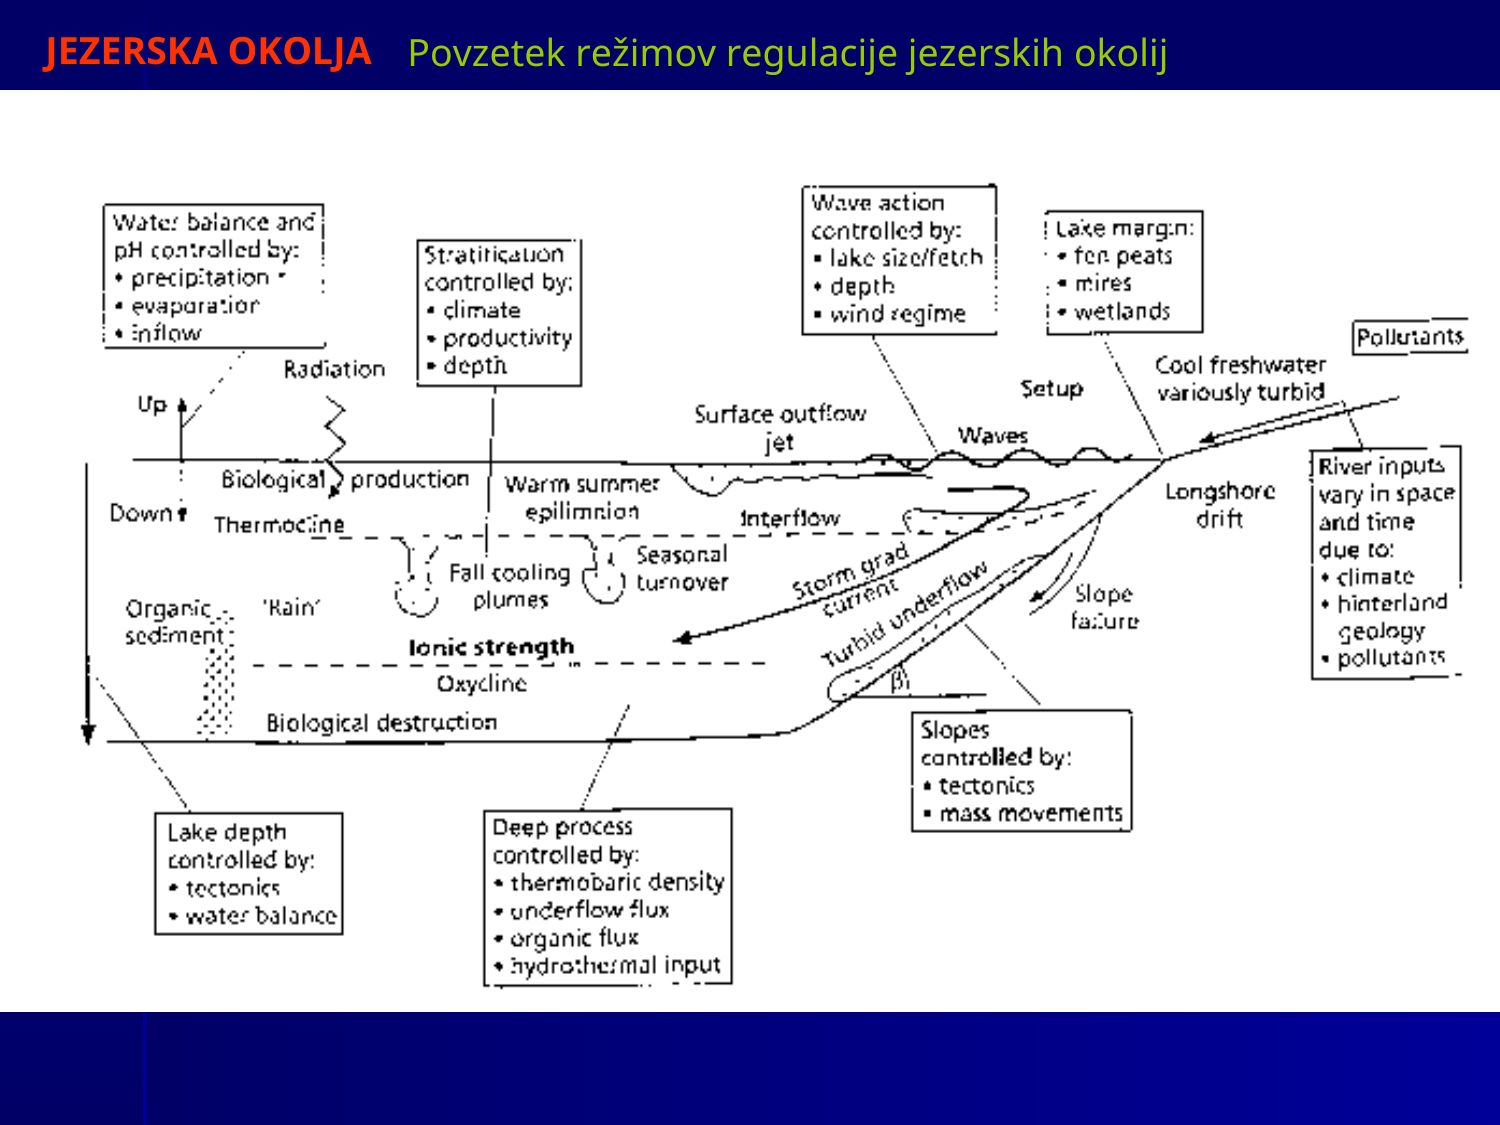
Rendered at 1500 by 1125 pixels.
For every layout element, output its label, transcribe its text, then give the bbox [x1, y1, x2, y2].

text_box JEZERSKA OKOLJA [30, 18, 388, 80]
picture [0, 90, 1500, 1012]
text_box Povzetek režimov regulacije jezerskih okolij [392, 21, 1185, 83]
